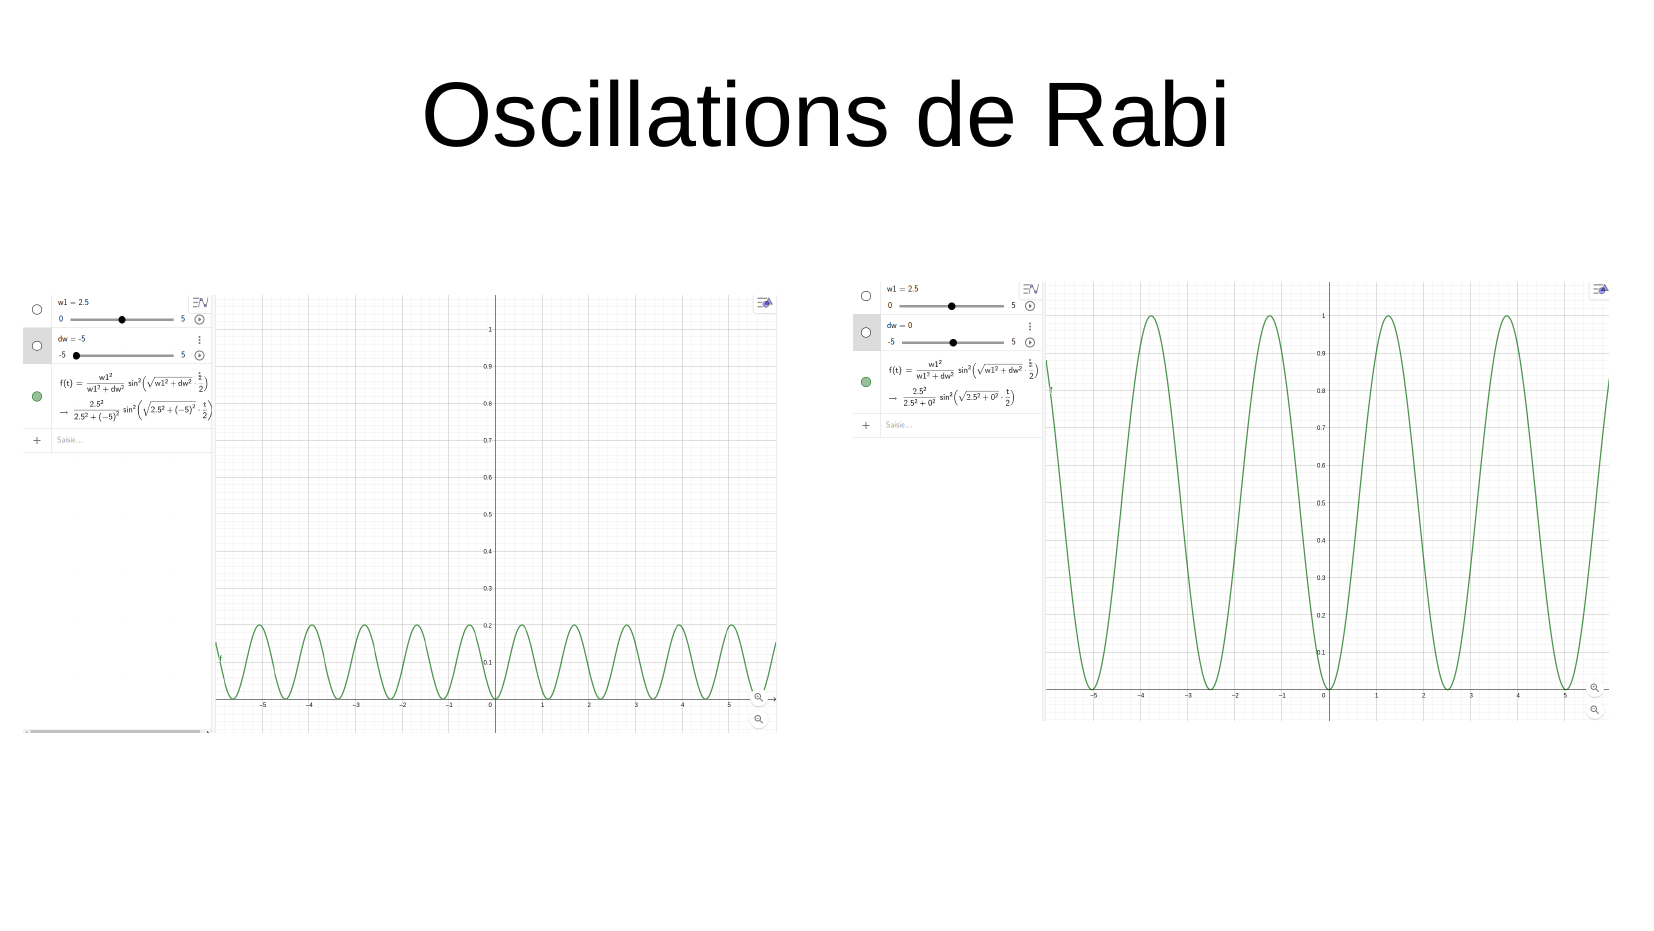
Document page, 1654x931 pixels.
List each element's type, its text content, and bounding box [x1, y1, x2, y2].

picture [23, 295, 777, 733]
title Oscillations de Rabi [82, 37, 1571, 193]
picture [853, 282, 1609, 721]
